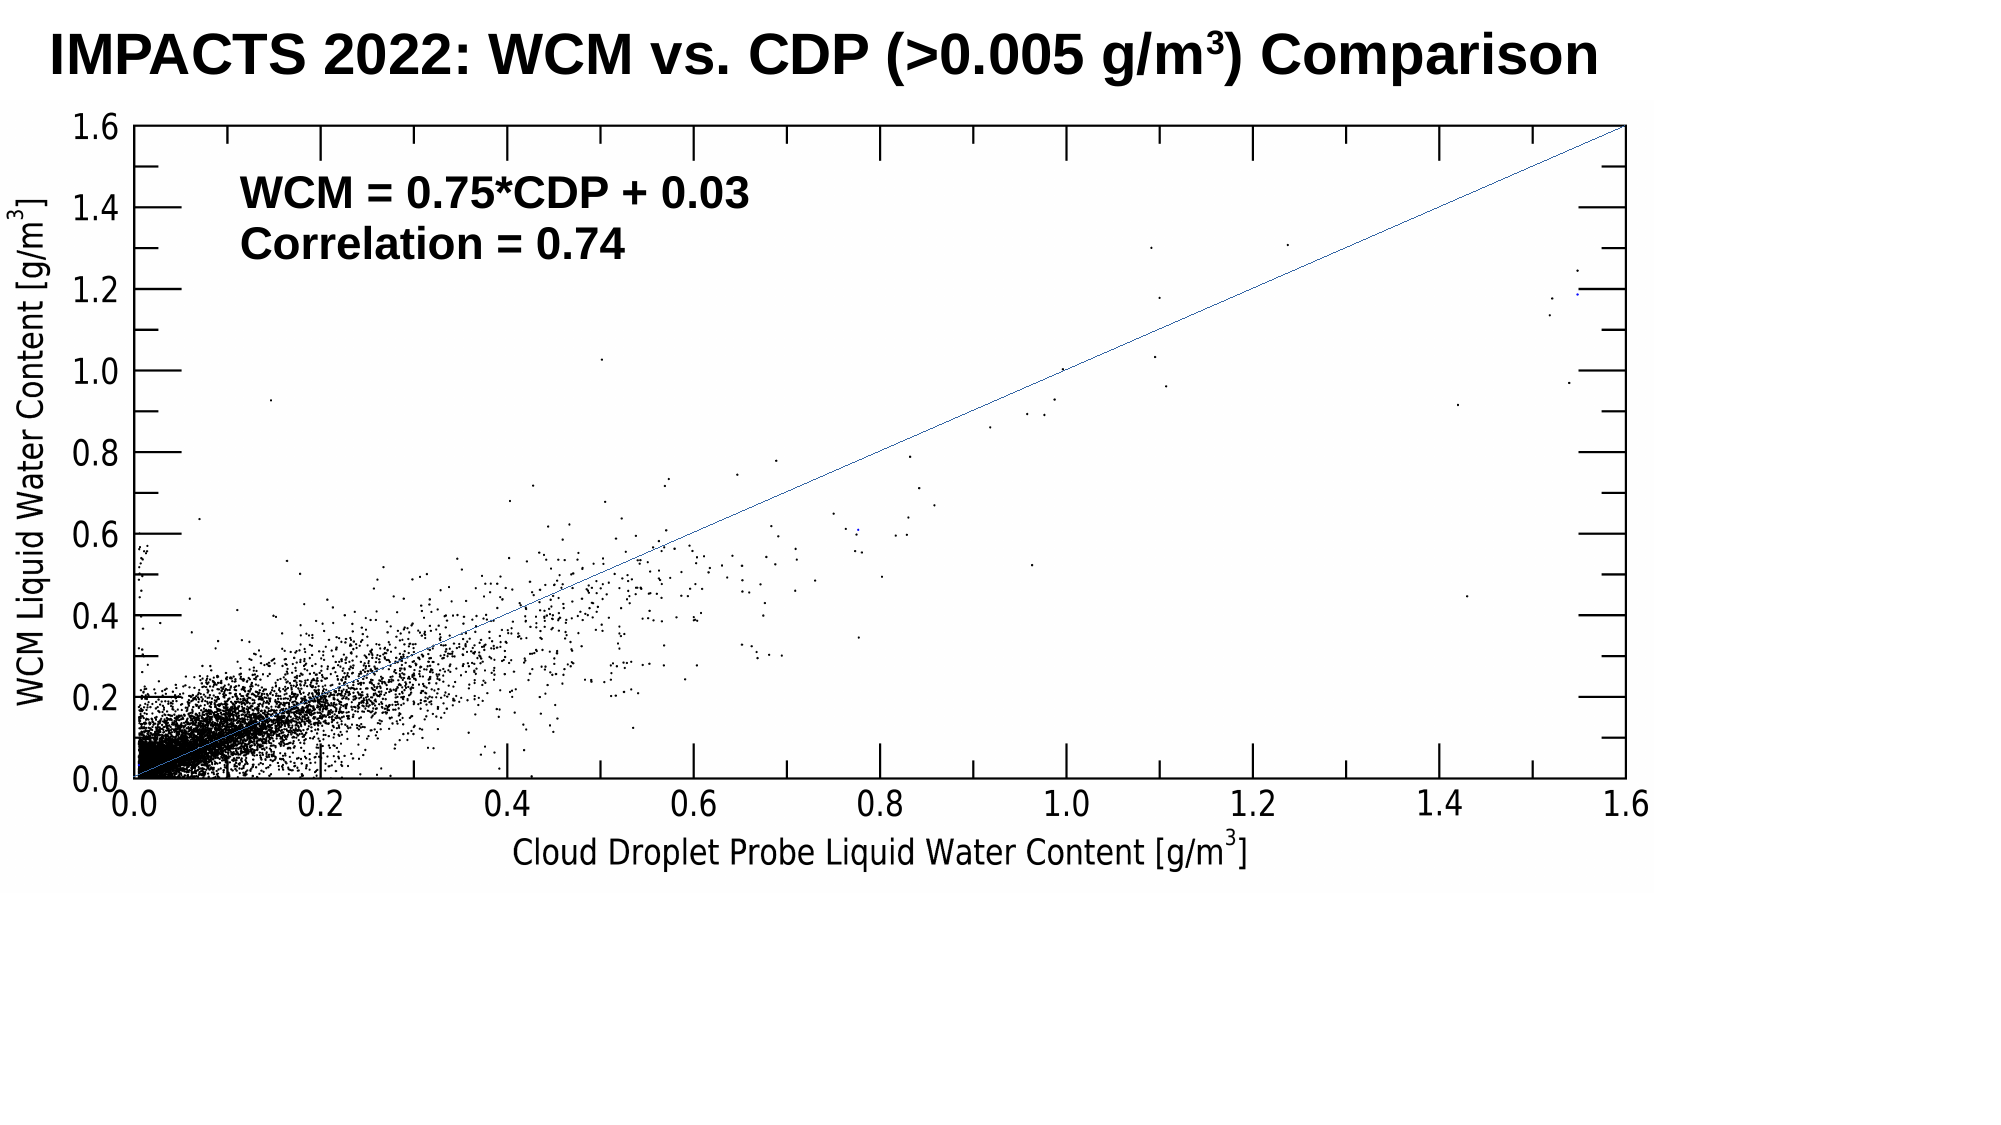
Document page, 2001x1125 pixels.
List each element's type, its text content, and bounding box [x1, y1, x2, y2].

picture [0, 100, 1654, 893]
text_box IMPACTS 2022: WCM vs. CDP (>0.005 g/m3) Comparison [0, 14, 1651, 97]
text_box WCM = 0.75*CDP + 0.03 Correlation = 0.74 [225, 138, 863, 301]
